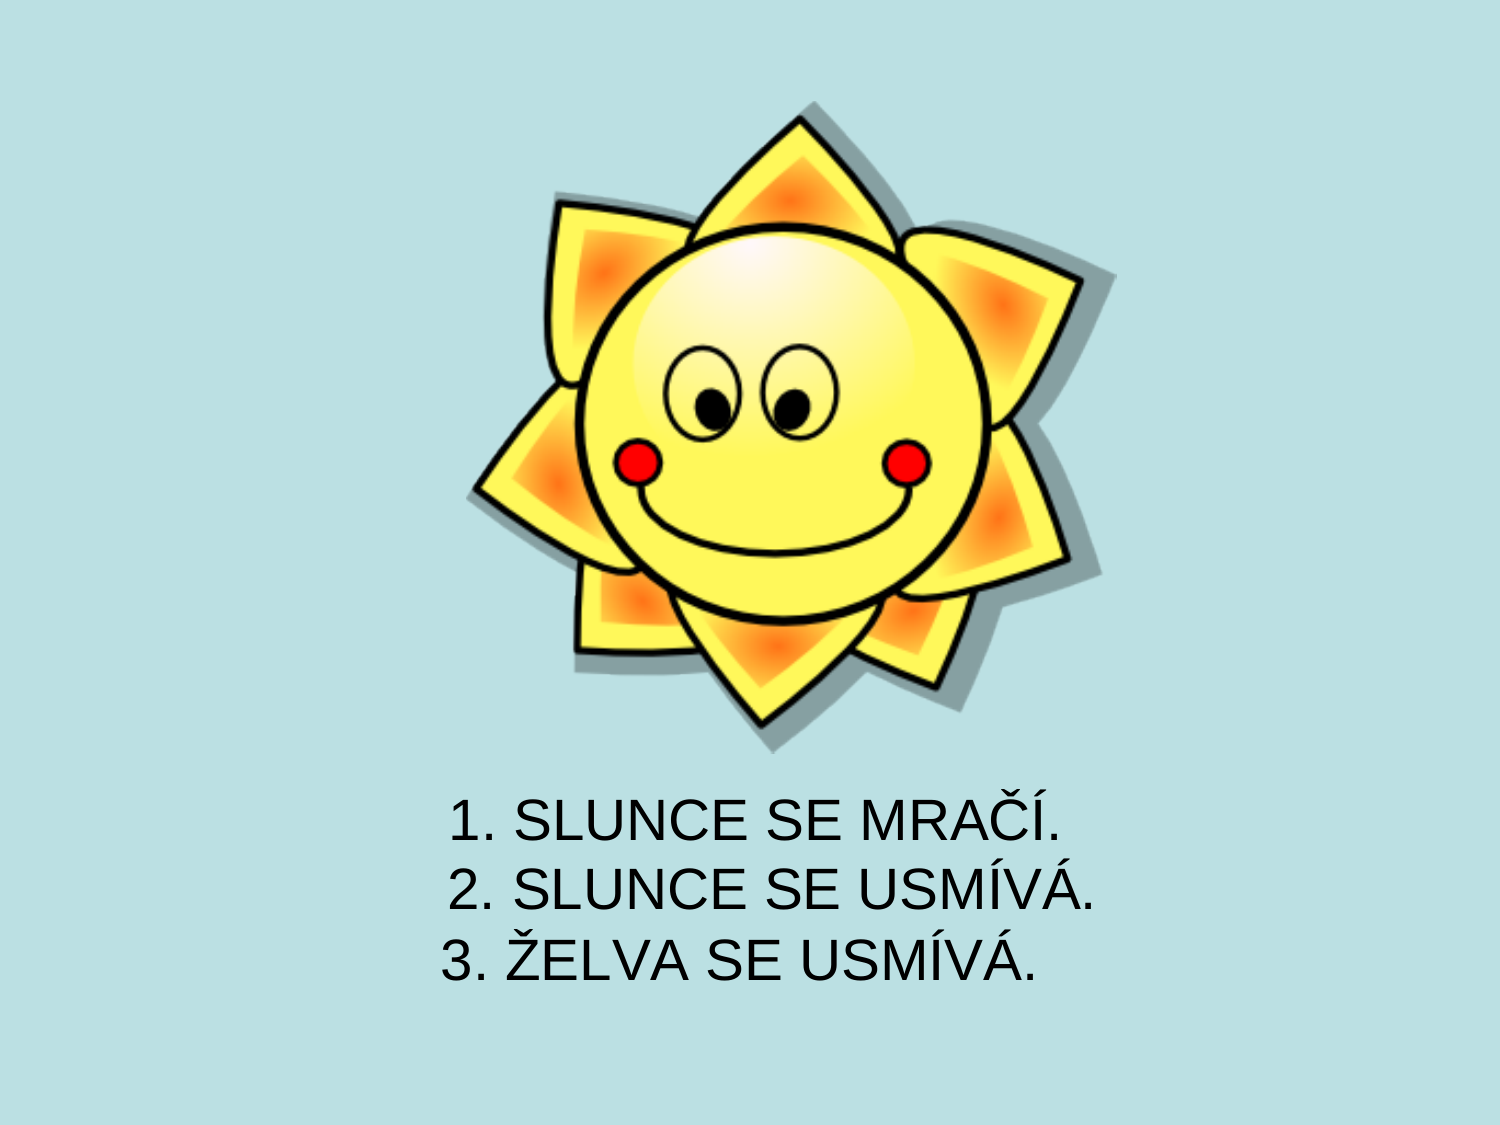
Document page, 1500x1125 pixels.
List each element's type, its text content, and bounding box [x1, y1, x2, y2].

picture [466, 101, 1117, 754]
title 1. SLUNCE SE MRAČÍ. 2. SLUNCE SE USMÍVÁ. 3. ŽELVA SE USMÍVÁ. [64, 751, 1415, 1022]
